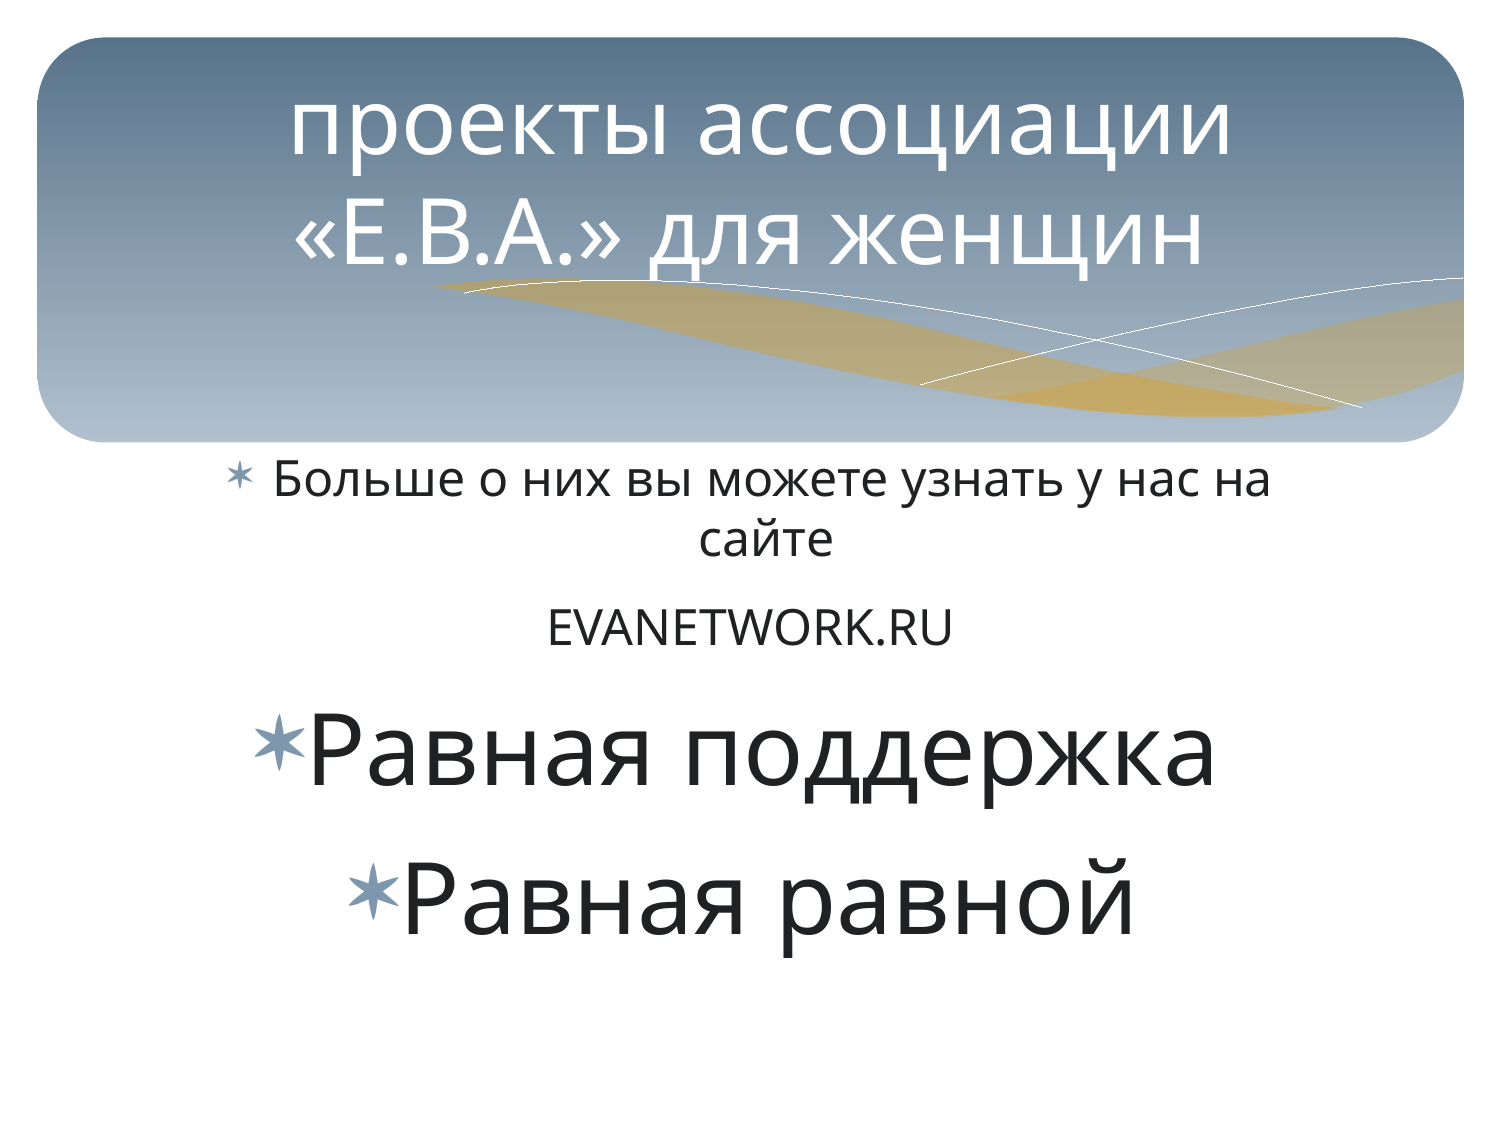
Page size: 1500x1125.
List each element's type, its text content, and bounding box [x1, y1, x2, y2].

list Больше о них вы можете узнать у нас на сайте EVANETWORK.RU Равная поддержка Равная равной [143, 438, 1359, 1005]
title проекты ассоциации «Е.В.А.» для женщин [75, 55, 1425, 261]
